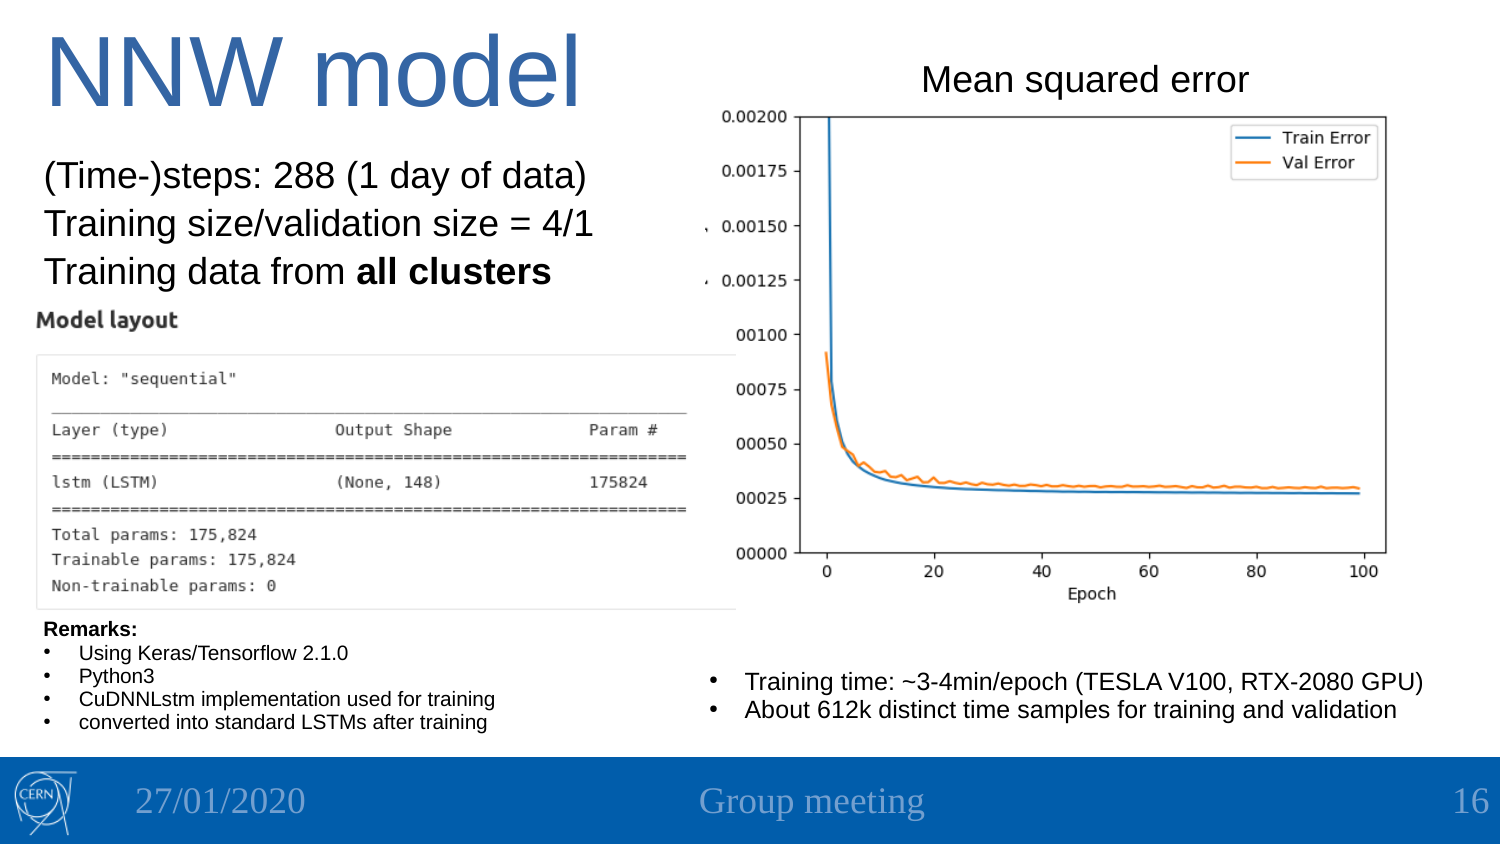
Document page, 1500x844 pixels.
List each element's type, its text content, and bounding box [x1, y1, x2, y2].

picture [15, 48, 1461, 616]
text_box (Time-)steps: 288 (1 day of data) Training size/validation size = 4/1 Training data from all clusters [28, 140, 706, 301]
text_box Mean squared error [906, 51, 1276, 109]
text_box Training time: ~3-4min/epoch (TESLA V100, RTX-2080 GPU) About 612k distinct time samples for training and validation [694, 660, 1441, 731]
text_box Remarks: Using Keras/Tensorflow 2.1.0 Python3 CuDNNLstm implementation used for training converted into standard LSTMs after training [28, 610, 691, 766]
text_box NNW model [30, 8, 693, 136]
